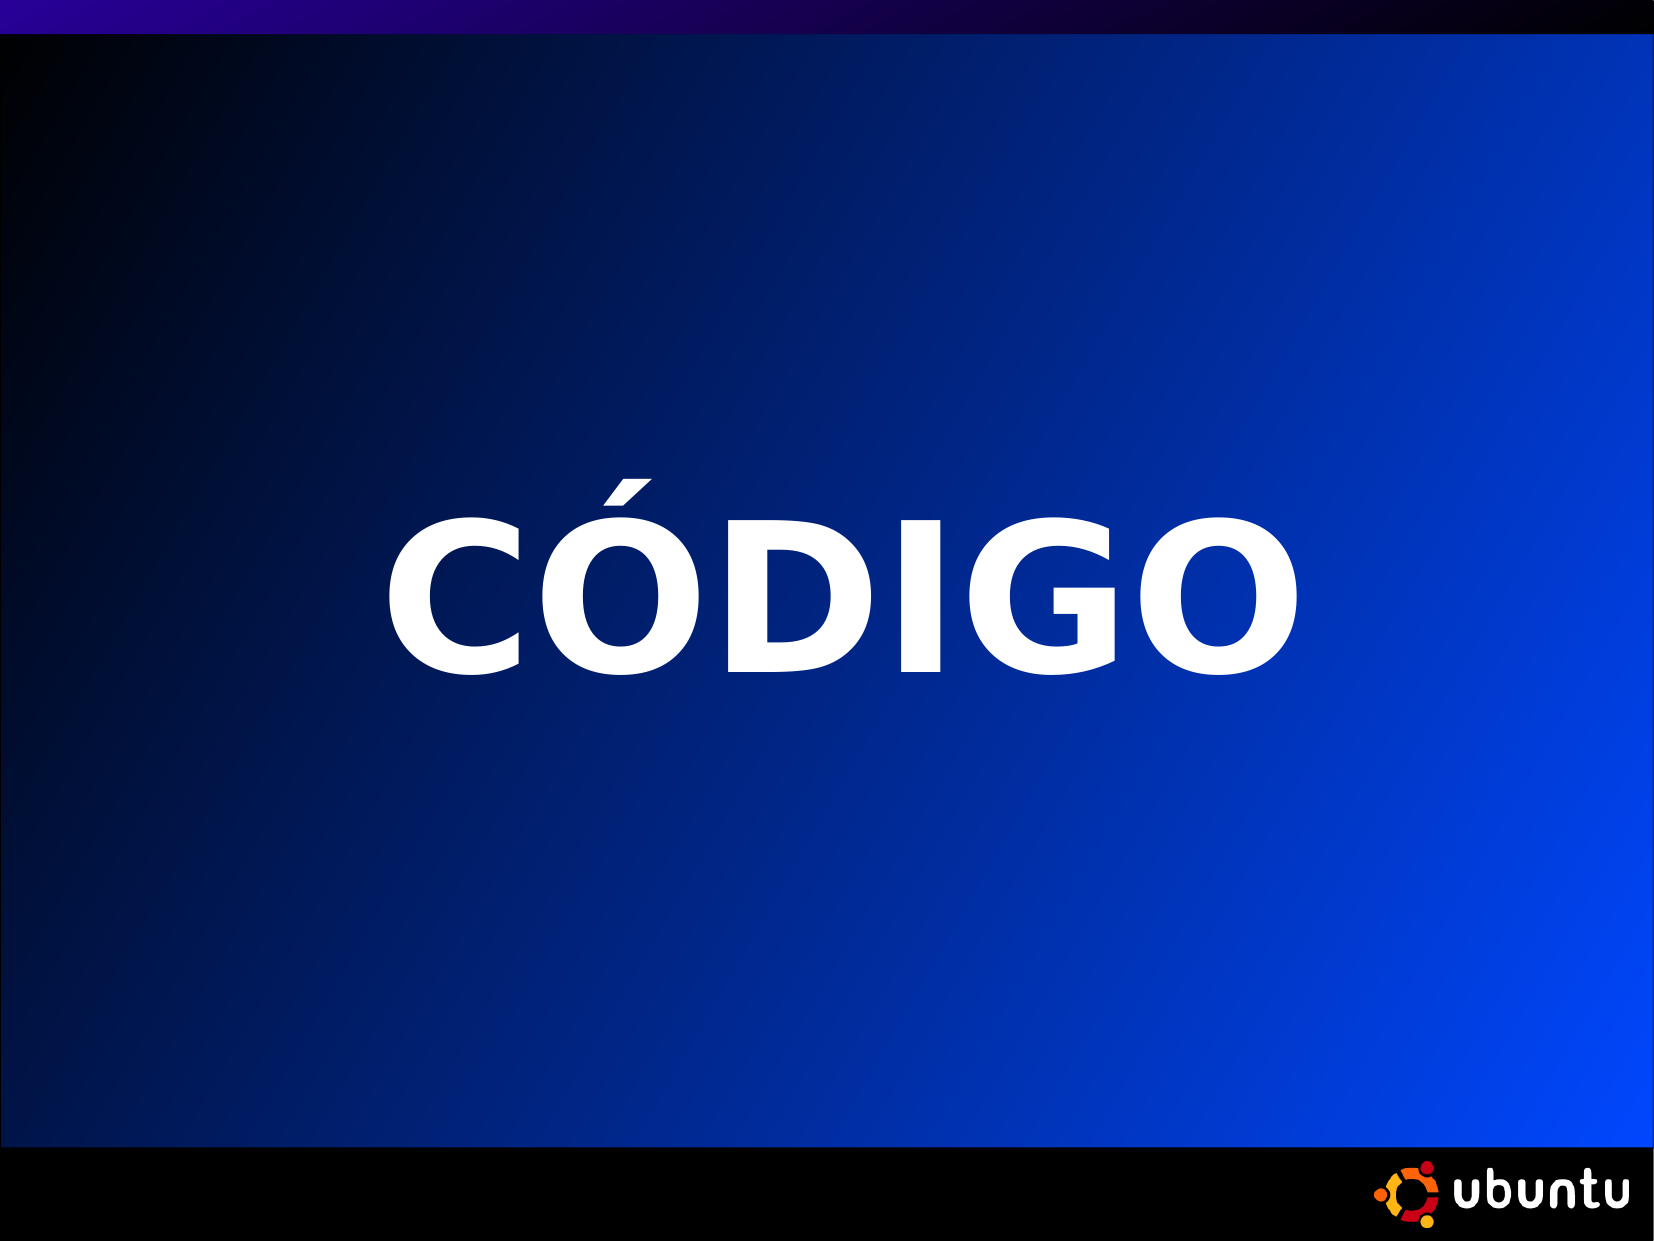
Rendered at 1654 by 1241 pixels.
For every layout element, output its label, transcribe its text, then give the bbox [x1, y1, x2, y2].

text_box [0, 0, 1654, 1241]
text_box CÓDIGO [379, 477, 1308, 720]
picture [1374, 1161, 1629, 1228]
